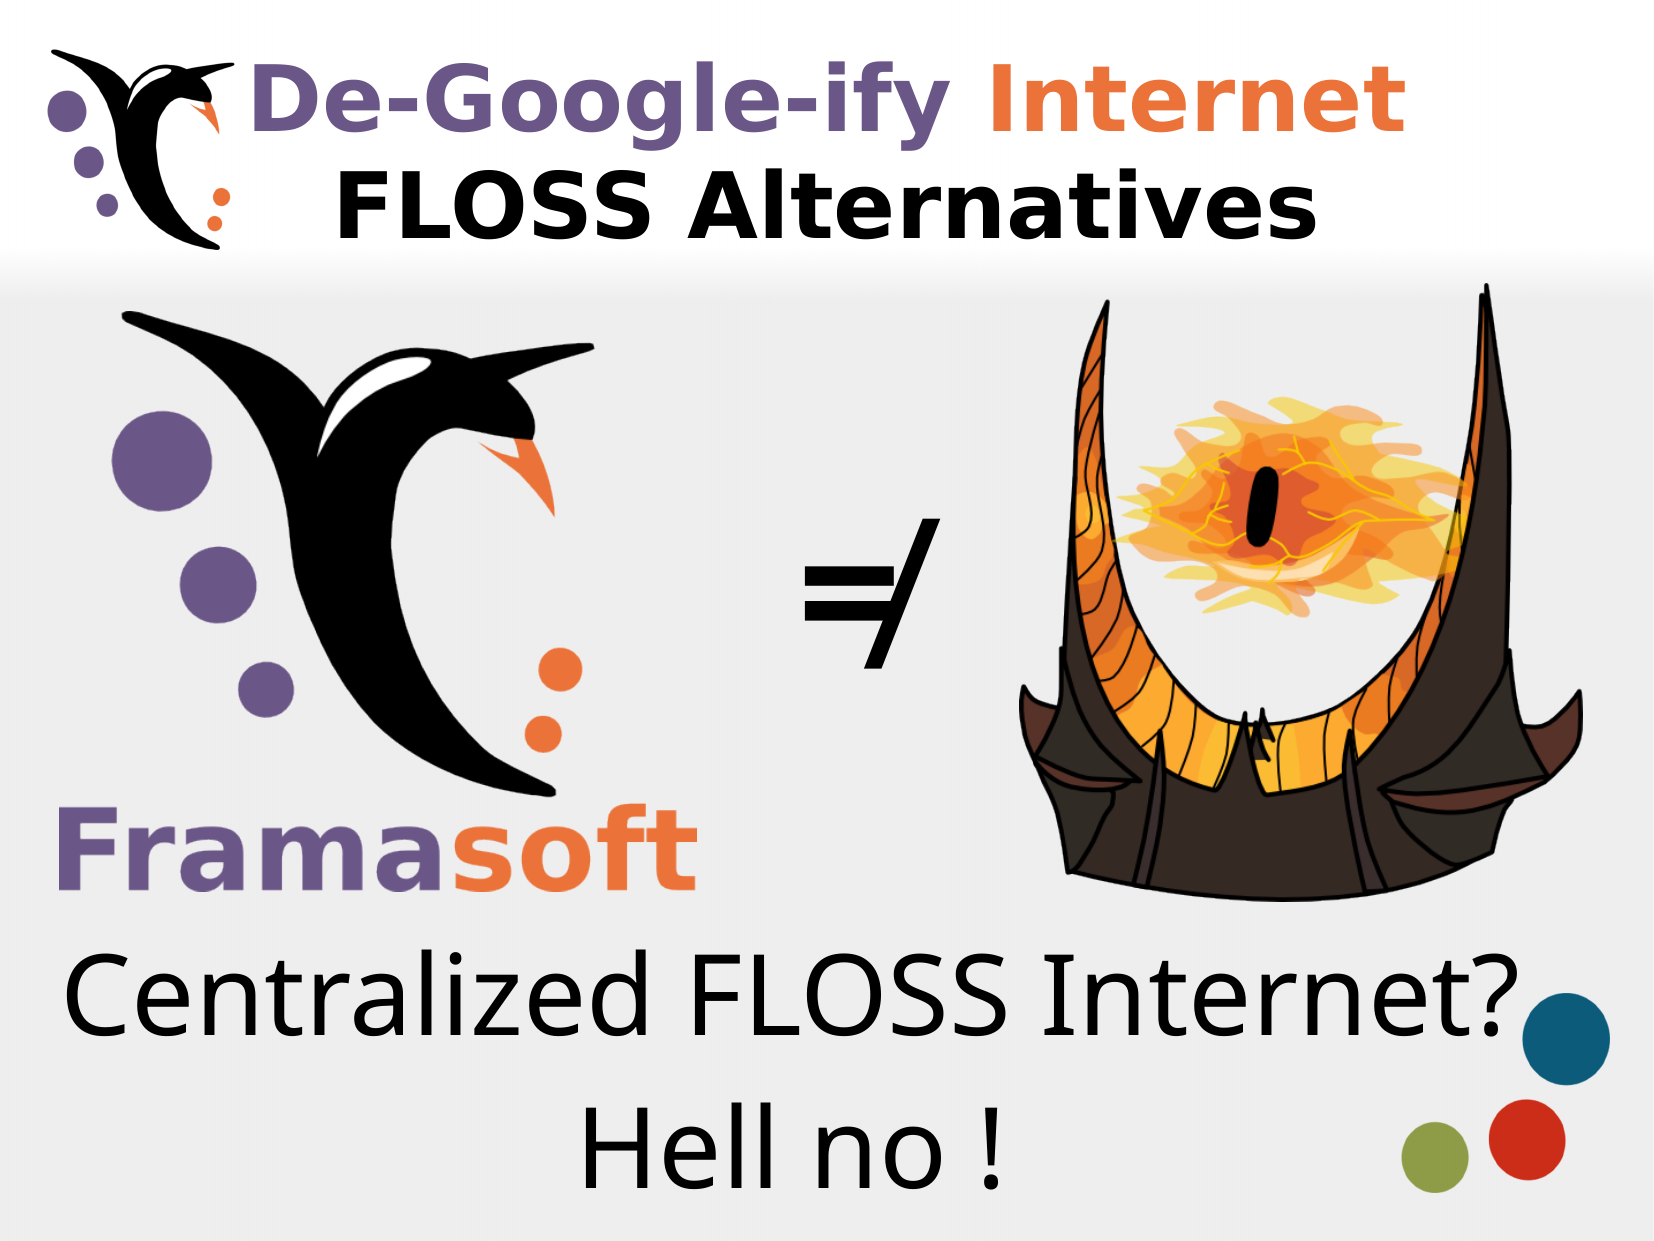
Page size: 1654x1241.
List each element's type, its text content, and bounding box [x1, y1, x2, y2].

text_box Centralized FLOSS Internet? Hell no ! [47, 933, 1536, 1204]
title De-Google-ify Internet FLOSS Alternatives [82, 45, 1571, 261]
text_box ≠ [720, 477, 981, 697]
picture [0, 0, 1654, 1241]
